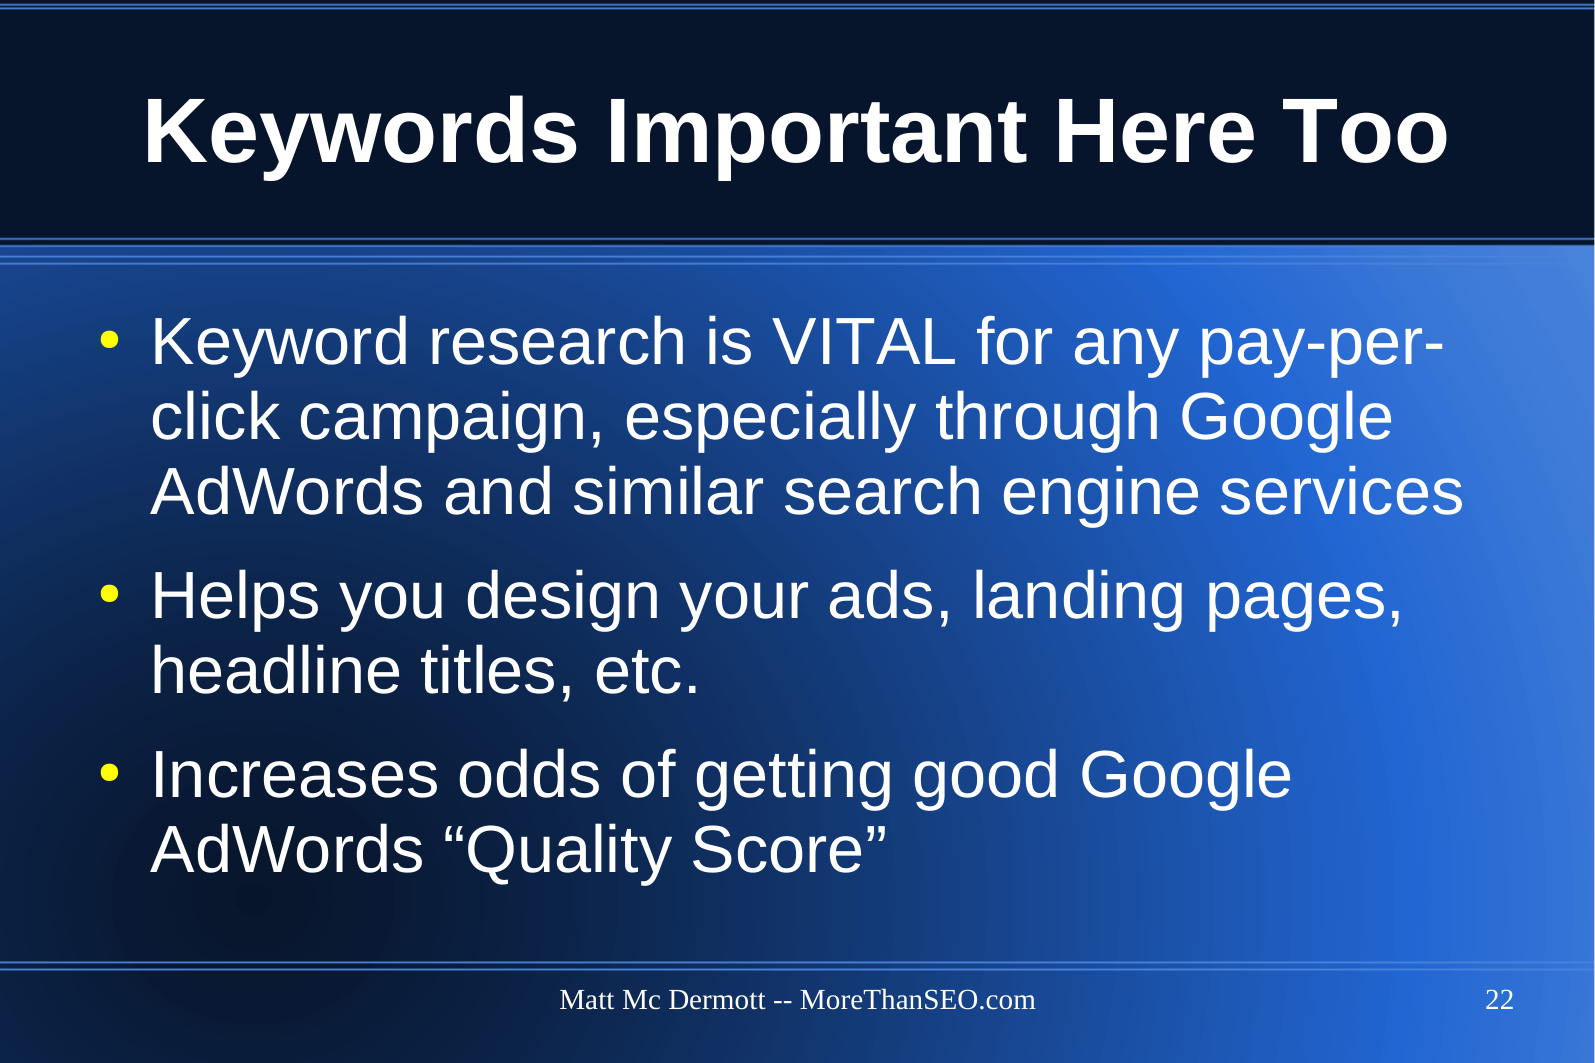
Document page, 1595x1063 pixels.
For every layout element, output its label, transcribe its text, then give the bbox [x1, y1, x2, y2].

picture [0, 0, 1595, 1063]
list Keyword research is VITAL for any pay-per-click campaign, especially through Google AdWords and similar search engine services Helps you design your ads, landing pages, headline titles, etc. Increases odds of getting good Google AdWords “Quality Score” [79, 304, 1515, 907]
title Keywords Important Here Too [79, 42, 1515, 220]
